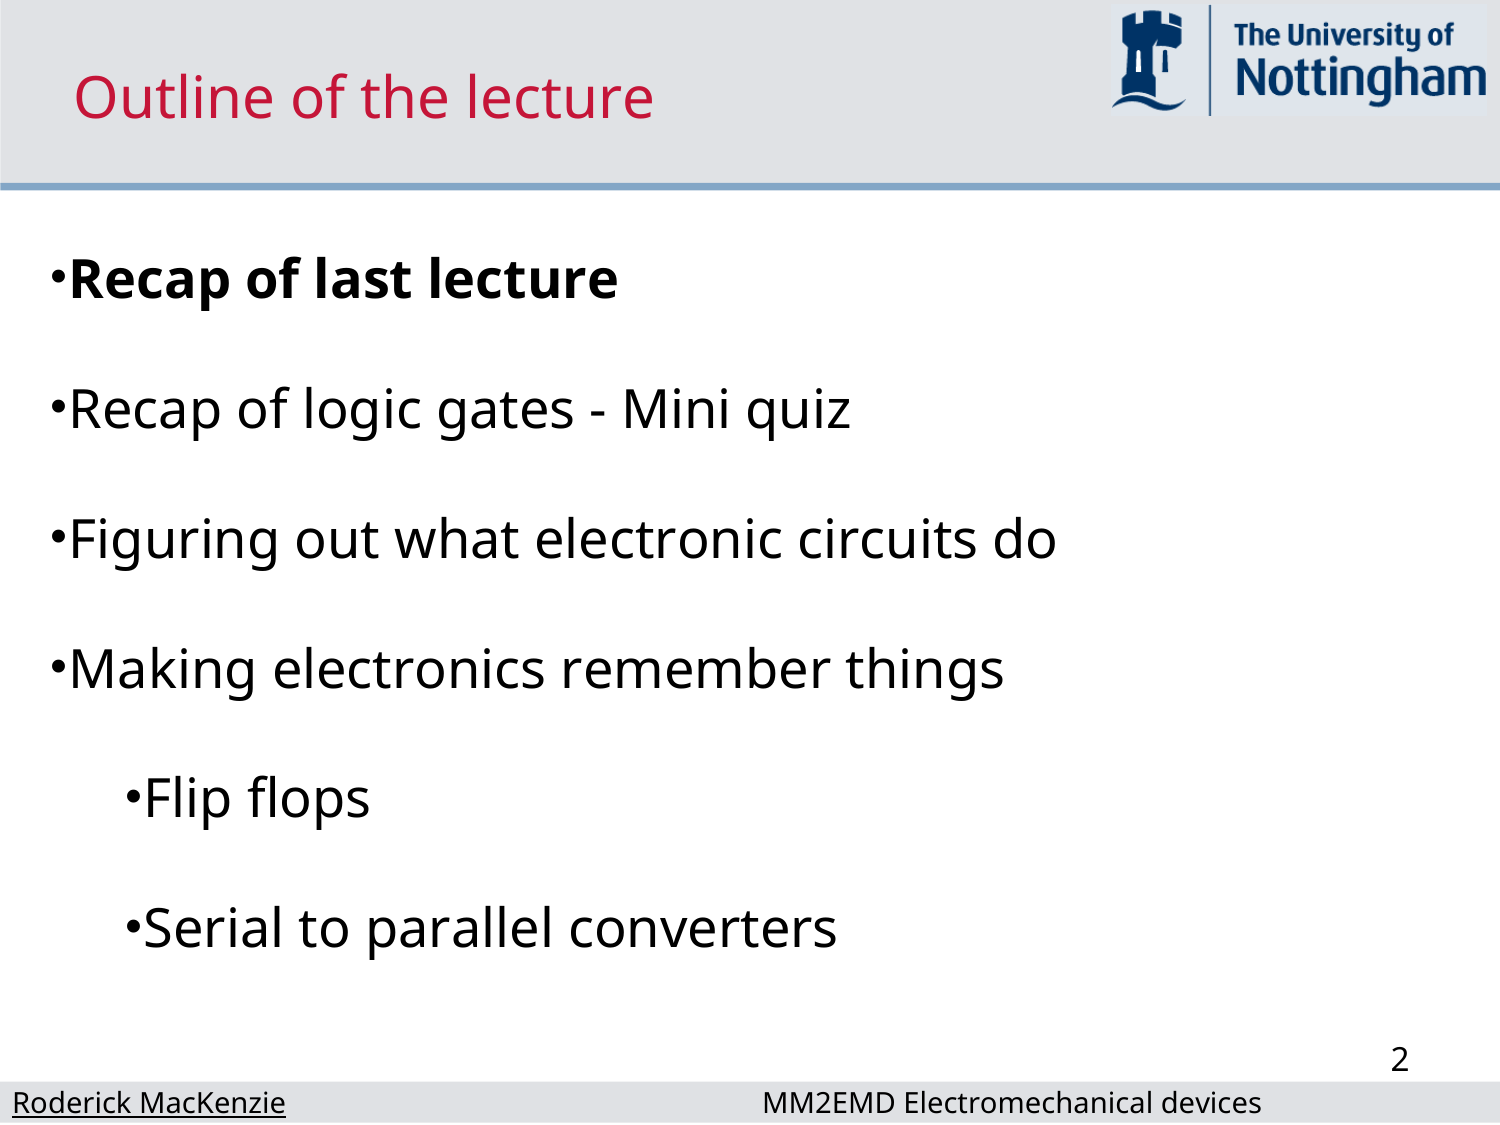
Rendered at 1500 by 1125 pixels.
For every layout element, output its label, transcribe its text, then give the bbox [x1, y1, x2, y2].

text_box Recap of last lecture Recap of logic gates - Mini quiz Figuring out what electronic circuits do Making electronics remember things Flip flops Serial to parallel converters [34, 236, 1478, 967]
picture [1111, 4, 1487, 116]
text_box <number> [1375, 1030, 1500, 1101]
title Outline of the lecture [59, 43, 1297, 148]
